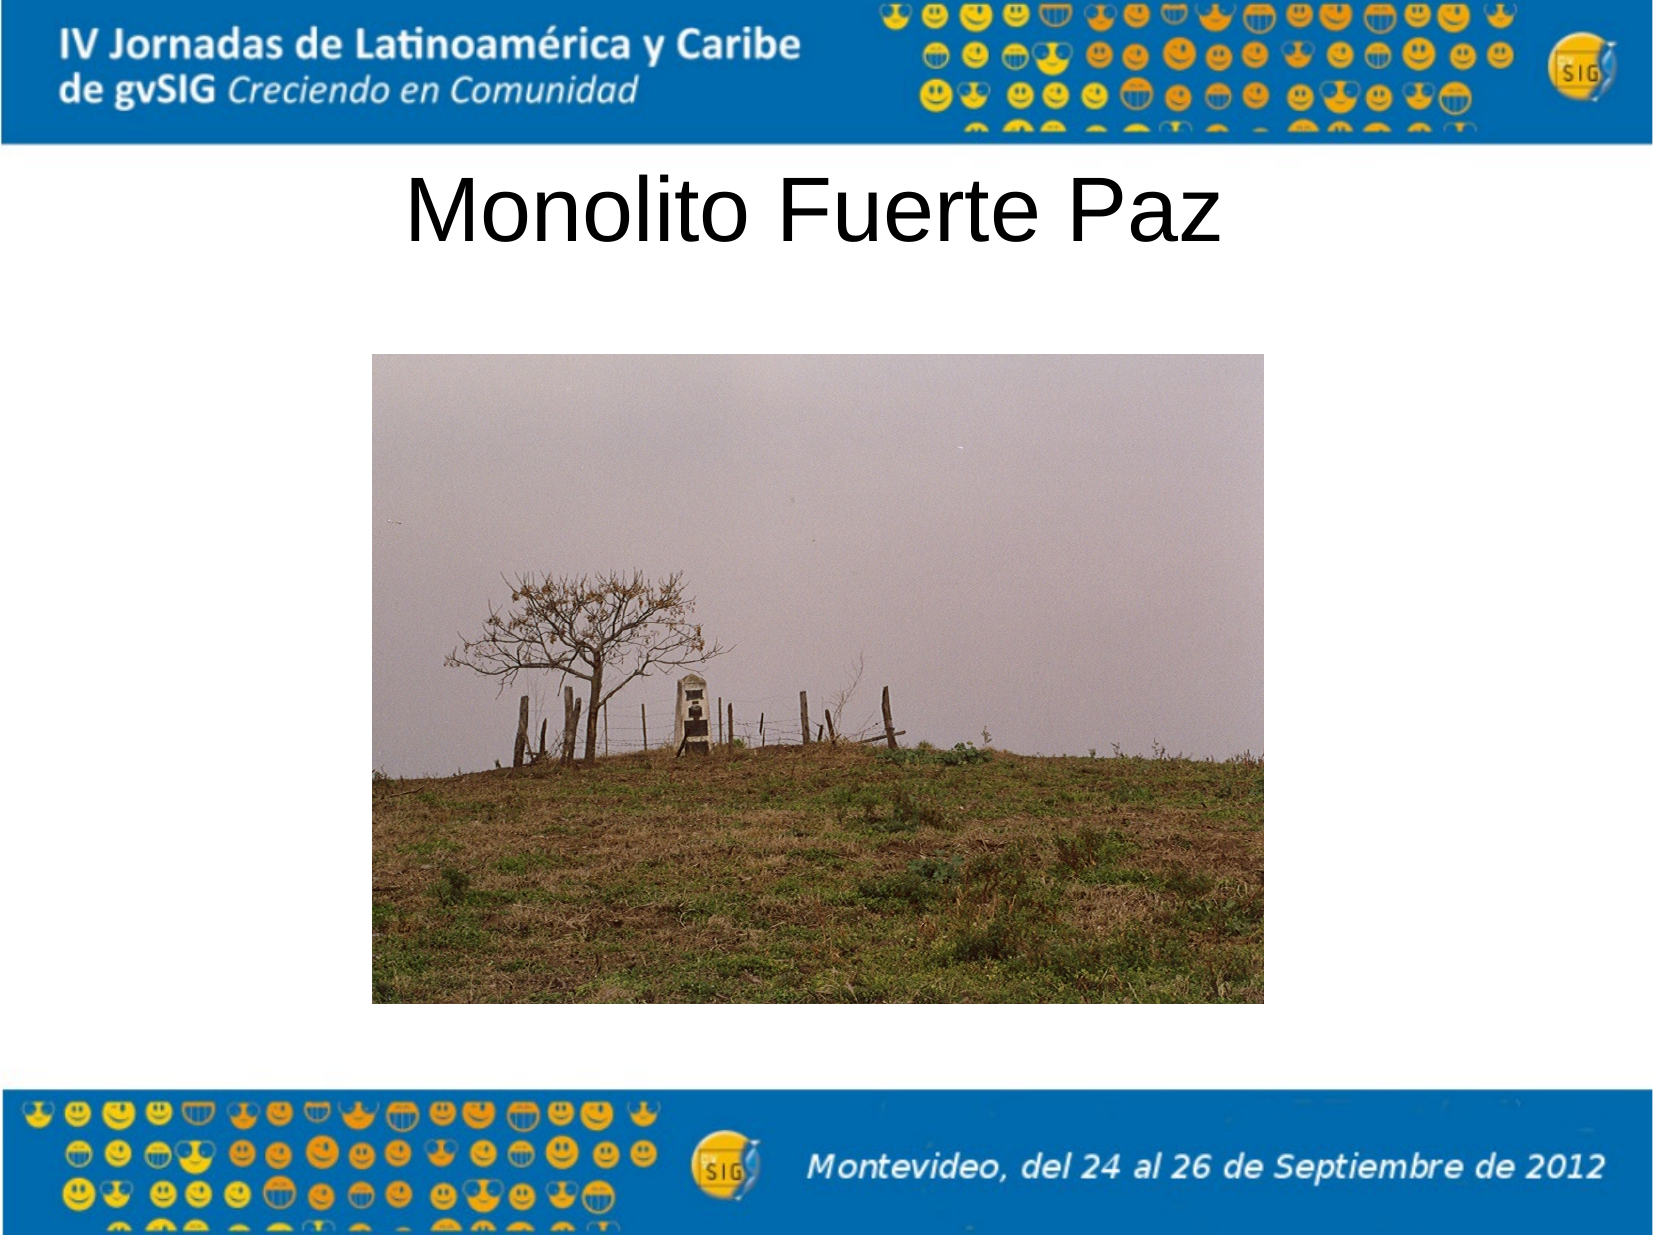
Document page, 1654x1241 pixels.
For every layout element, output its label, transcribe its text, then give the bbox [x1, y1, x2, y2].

picture [0, 0, 1653, 1235]
title Monolito Fuerte Paz [70, 106, 1559, 314]
